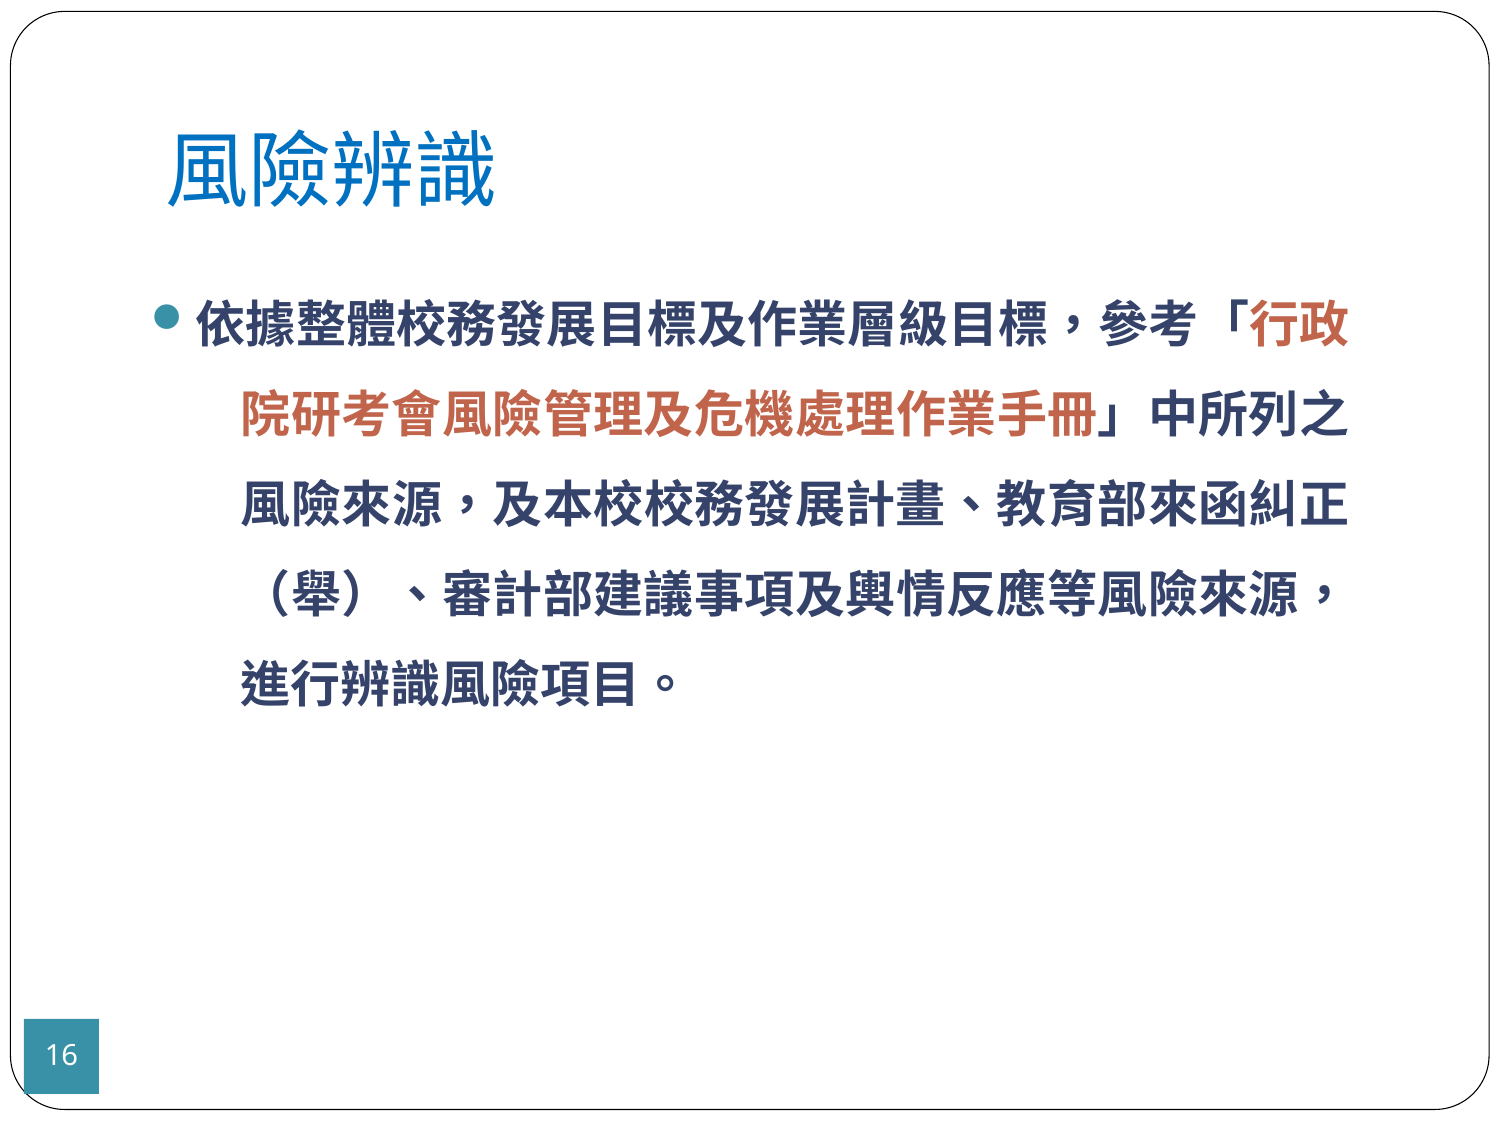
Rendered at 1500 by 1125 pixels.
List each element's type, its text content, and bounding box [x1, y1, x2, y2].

text_box 16 [23, 1018, 99, 1094]
title 風險辨識 [150, 45, 1426, 233]
list 依據整體校務發展目標及作業層級目標，參考「行政院研考會風險管理及危機處理作業手冊」中所列之風險來源，及本校校務發展計畫、教育部來函糾正（舉）、審計部建議事項及輿情反應等風險來源，進行辨識風險項目。 [135, 255, 1365, 988]
